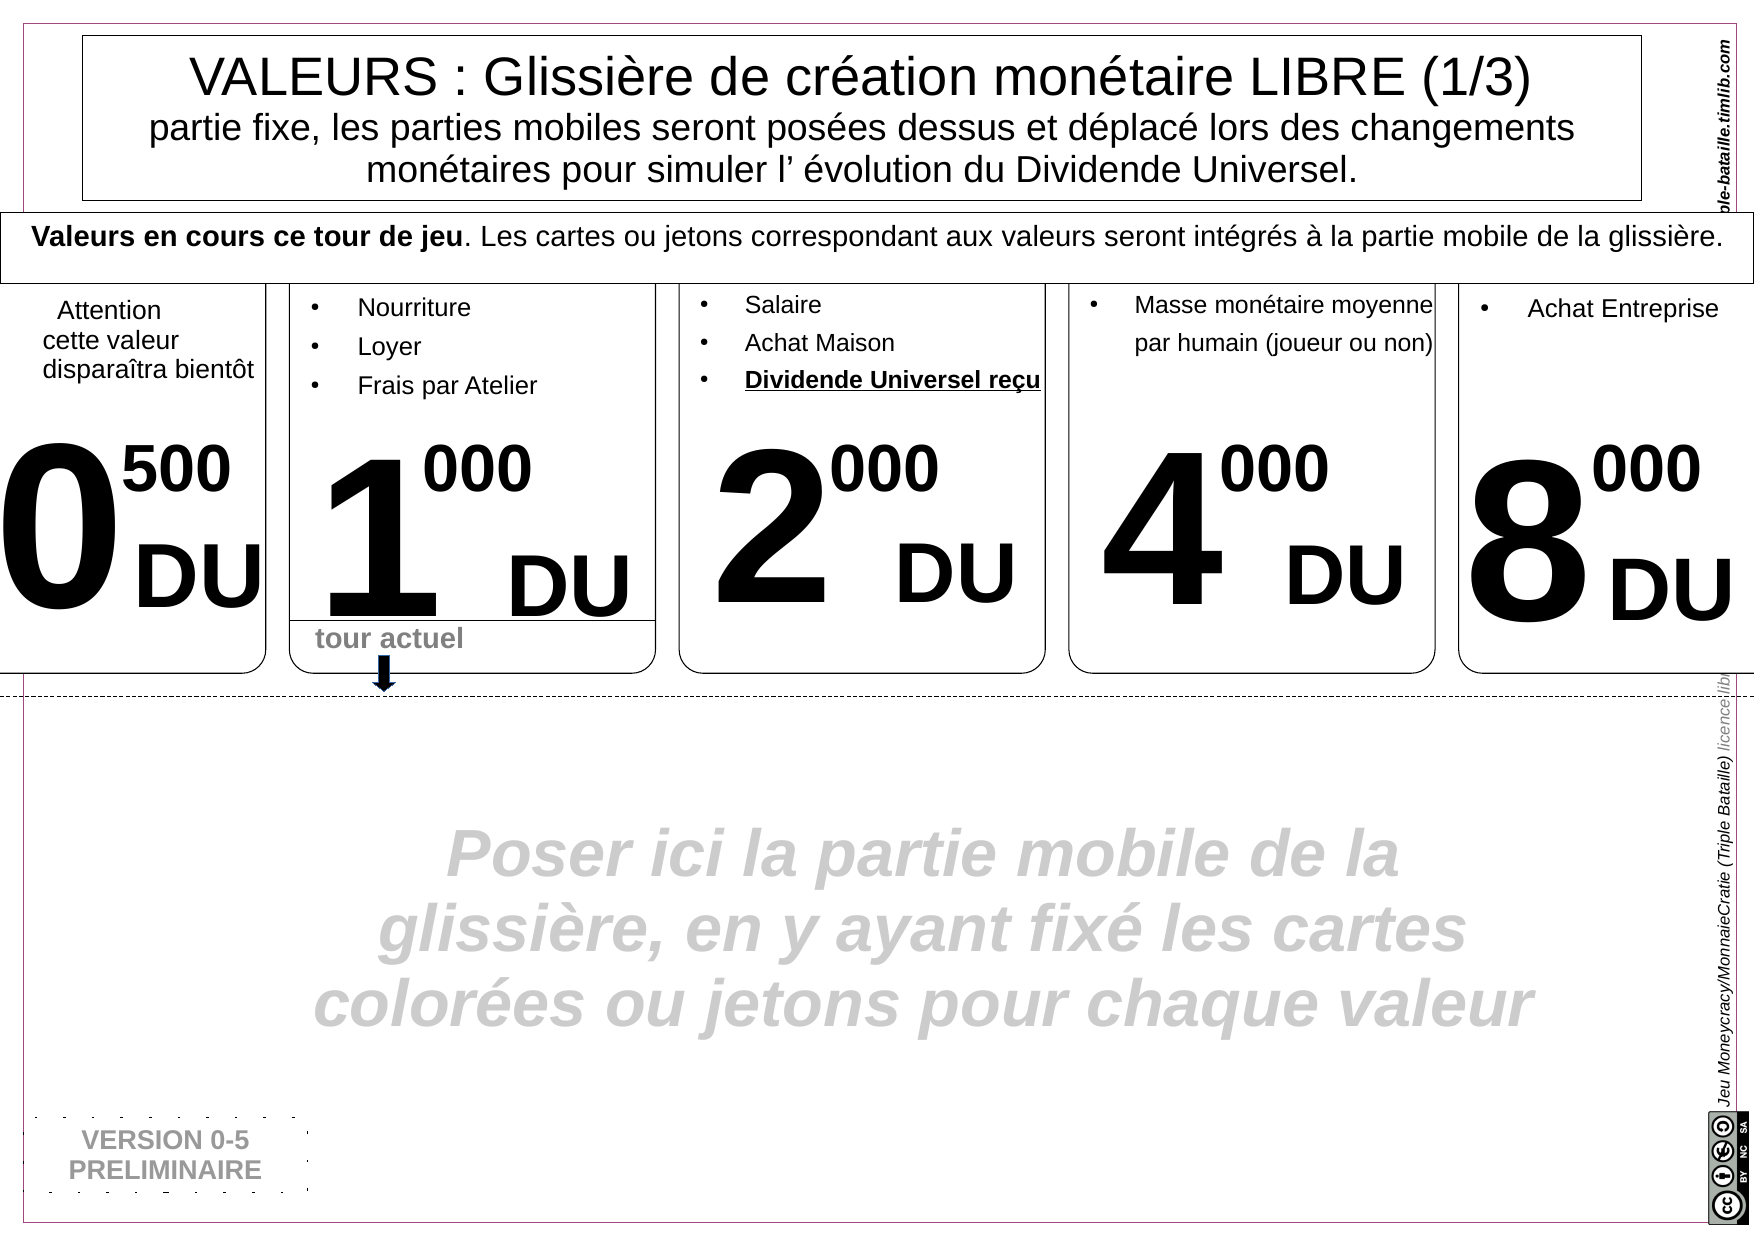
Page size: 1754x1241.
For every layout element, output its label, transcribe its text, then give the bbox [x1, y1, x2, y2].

text_box 000 [1204, 423, 1347, 588]
text_box 000 [814, 423, 957, 588]
list Achat Entreprise 8 DU [1458, 284, 1754, 674]
picture [1709, 1112, 1749, 1225]
text_box tour actuel [295, 621, 485, 686]
list Nourriture Loyer Frais par Atelier 1 DU [289, 284, 656, 620]
text_box 500 [106, 423, 249, 587]
text_box 000 [407, 423, 550, 587]
text_box [372, 655, 396, 692]
list Salaire Achat Maison Dividende Universel reçu 2 DU [679, 284, 1046, 674]
text_box VERSION 0-5 PRELIMINAIRE [23, 1117, 308, 1193]
text_box tour actuel [295, 614, 485, 620]
title VALEURS : Glissière de création monétaire LIBRE (1/3) partie fixe, les parties mobiles seront posées dessus et déplacé lors des changements monétaires pour simuler l’ évolution du Dividende Universel. [82, 35, 1642, 201]
list Nourriture Loyer Frais par Atelier 1 DU [485, 621, 656, 674]
text_box Poser ici la partie mobile de la glissière, en y ayant fixé les cartes colorées ou jetons pour chaque valeur [283, 809, 1565, 1123]
list Attention cette valeur disparaîtra bientôt 0 DU [0, 284, 266, 674]
list Masse monétaire moyenne par humain (joueur ou non) 4 DU [1068, 284, 1436, 674]
text_box 000 [1576, 423, 1719, 588]
text_box Valeurs en cours ce tour de jeu. Les cartes ou jetons correspondant aux valeurs seront intégrés à la partie mobile de la glissière. [0, 212, 1754, 284]
